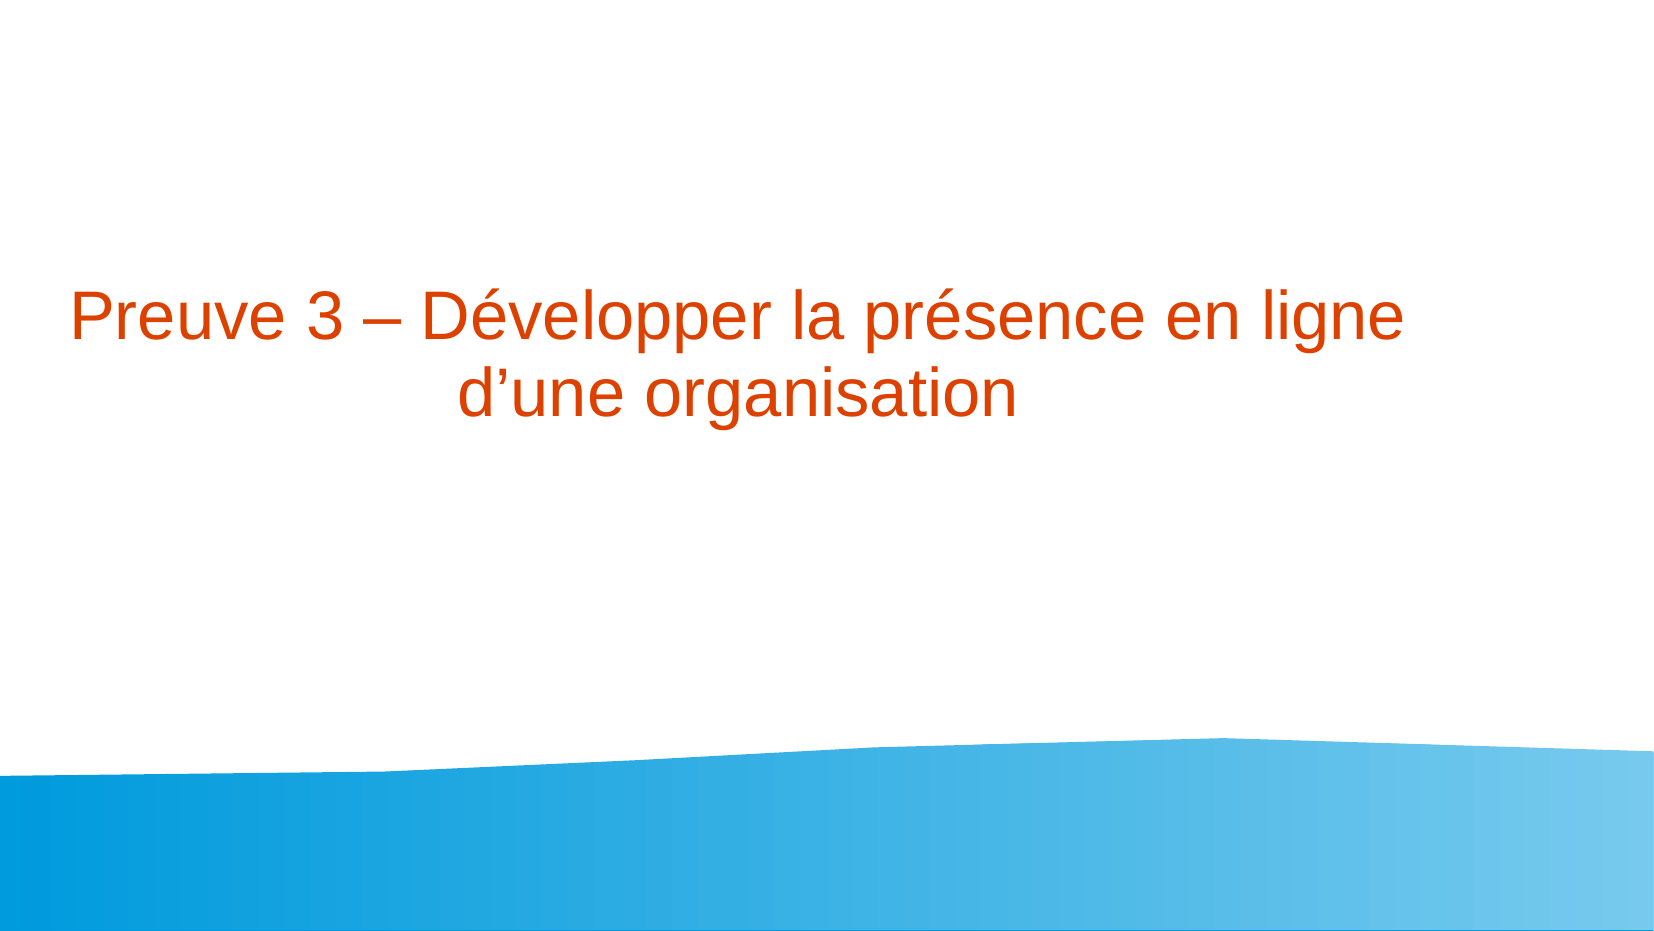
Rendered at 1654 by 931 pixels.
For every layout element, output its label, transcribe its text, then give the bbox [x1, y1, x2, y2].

title Preuve 3 – Développer la présence en ligne d’une organisation [0, 265, 1477, 443]
